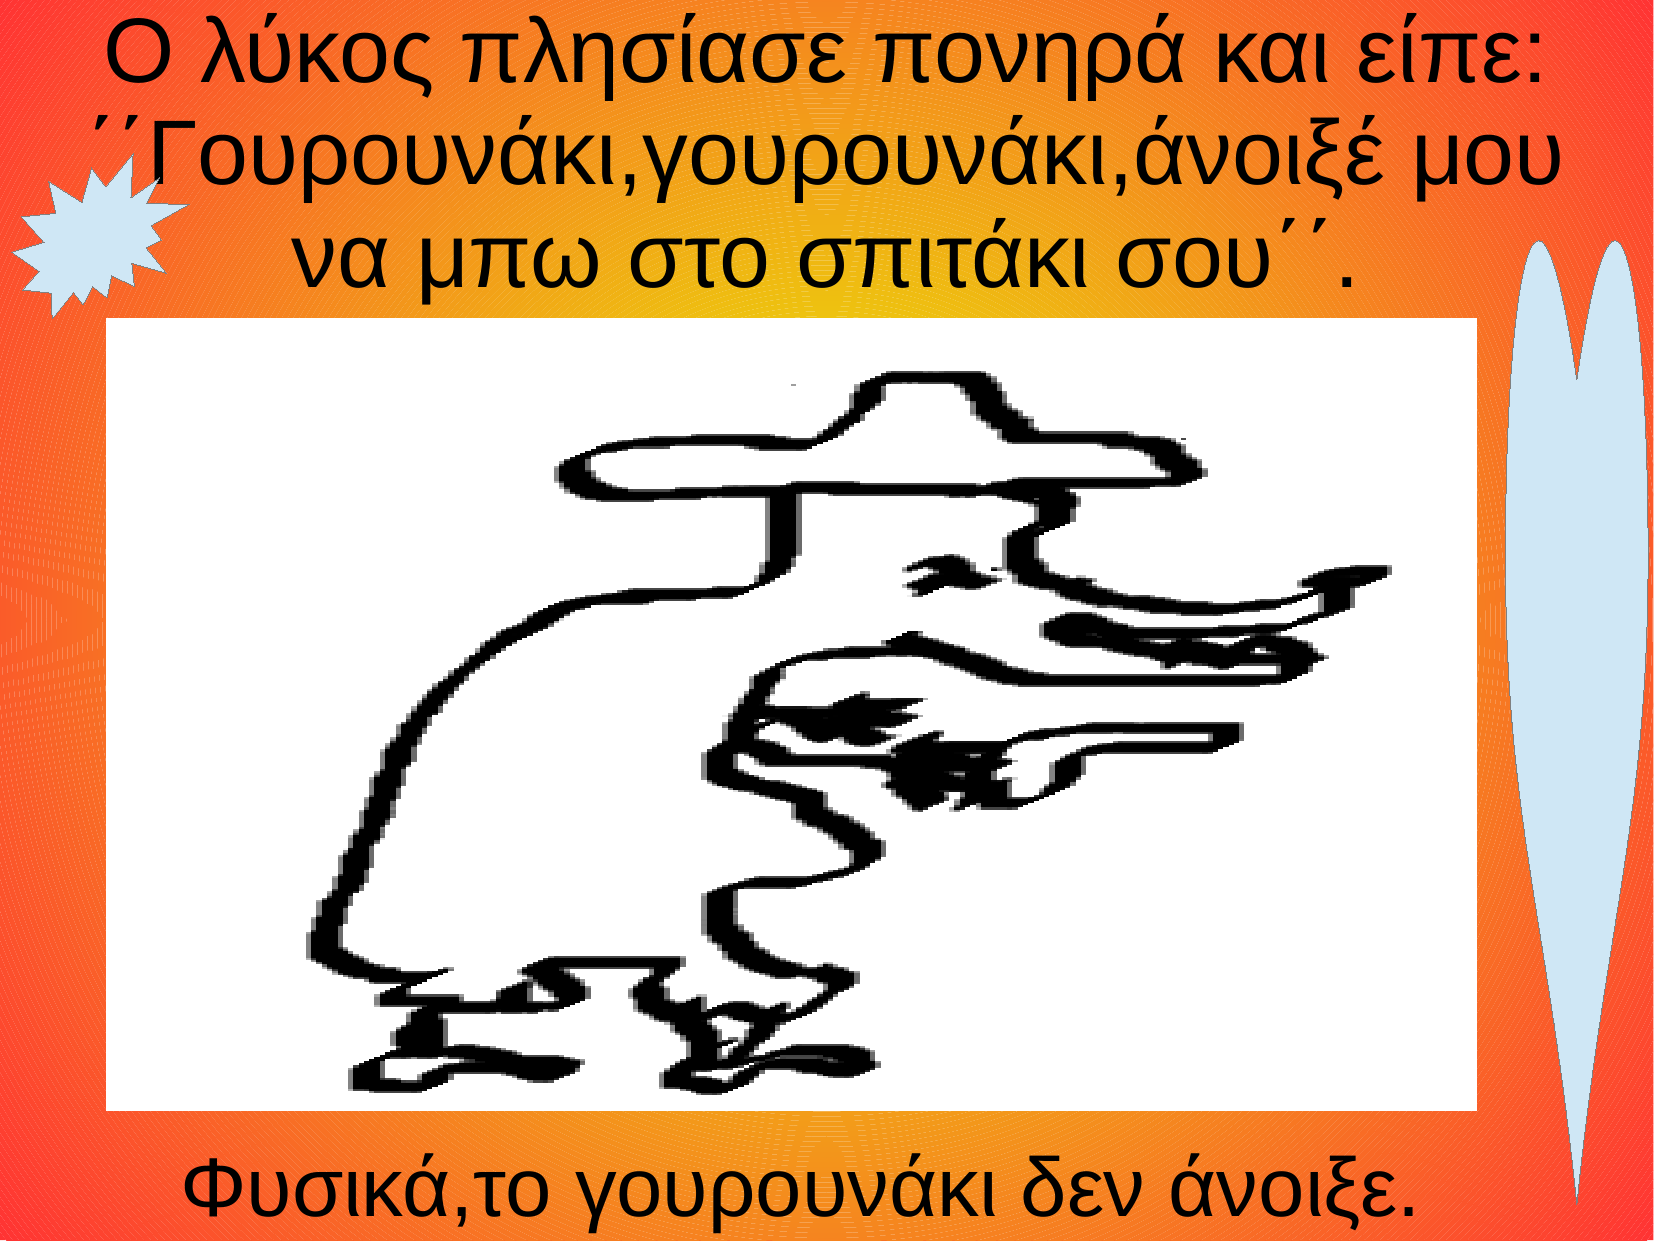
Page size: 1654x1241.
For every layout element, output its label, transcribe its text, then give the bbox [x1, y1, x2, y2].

text_box [11, 153, 190, 319]
title Ο λύκος πλησίασε πονηρά και είπε: ΄΄Γουρουνάκι,γουρουνάκι,άνοιξέ μου να μπω στο σπιτάκι σου΄΄. [82, 0, 1571, 307]
text_box Φυσικά,το γουρουνάκι δεν άνοιξε. [165, 1133, 1437, 1241]
text_box [1505, 240, 1649, 1205]
picture [106, 318, 1477, 1111]
